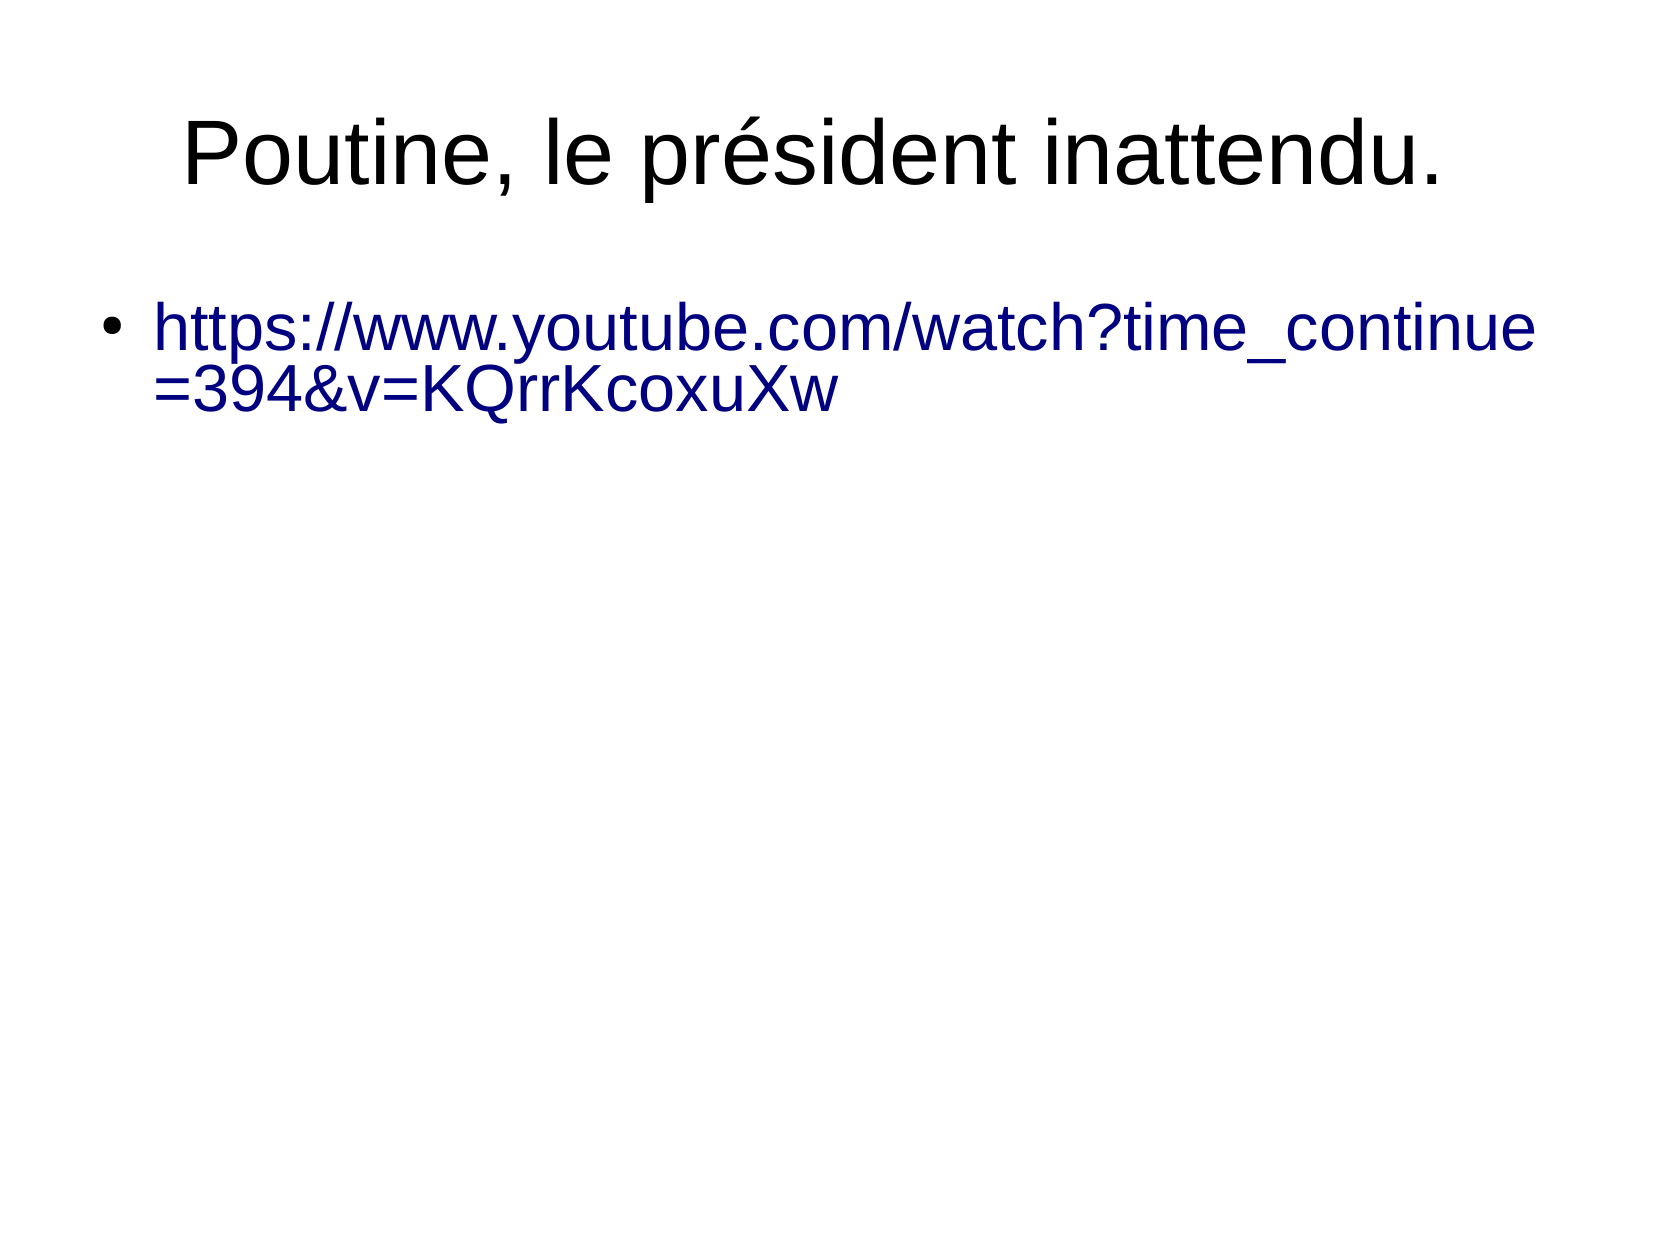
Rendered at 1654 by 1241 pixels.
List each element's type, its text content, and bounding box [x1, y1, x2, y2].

title Poutine, le président inattendu. [82, 49, 1571, 257]
list https://www.youtube.com/watch?time_continue=394&v=KQrrKcoxuXw [82, 290, 1571, 1109]
